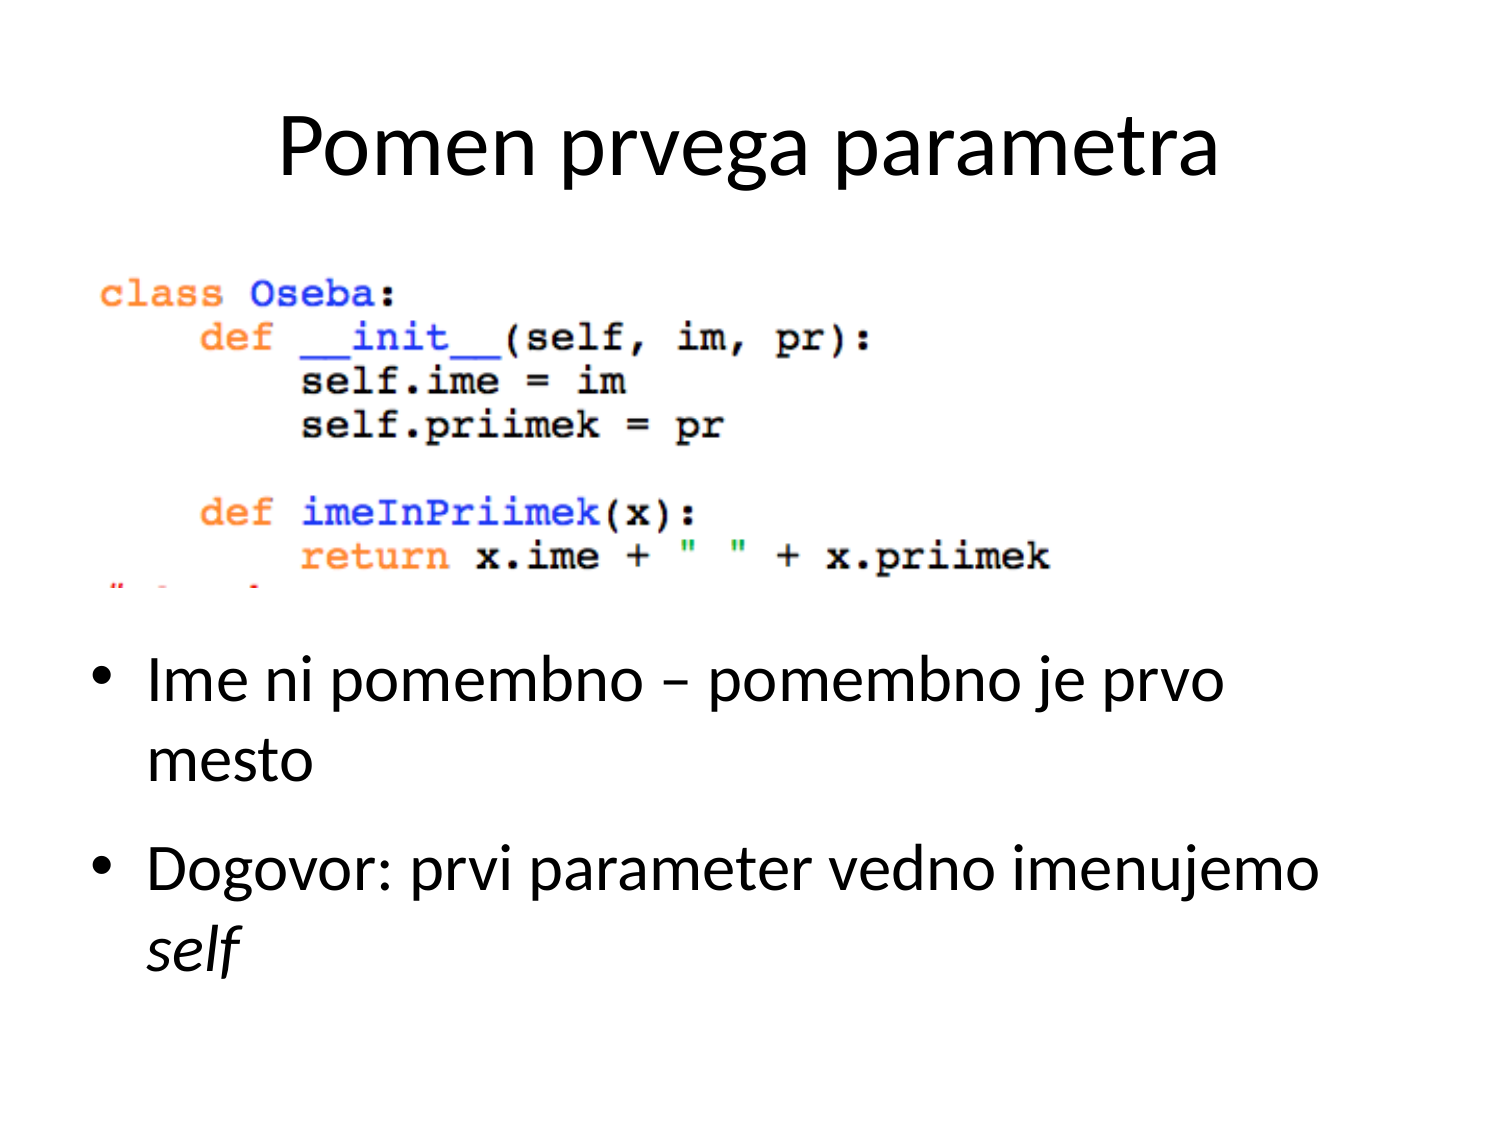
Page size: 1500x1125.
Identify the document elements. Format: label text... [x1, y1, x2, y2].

picture [92, 269, 1122, 588]
list Ime ni pomembno – pomembno je prvo mesto Dogovor: prvi parameter vedno imenujemo self [75, 626, 1425, 1005]
title Pomen prvega parametra [75, 45, 1425, 233]
